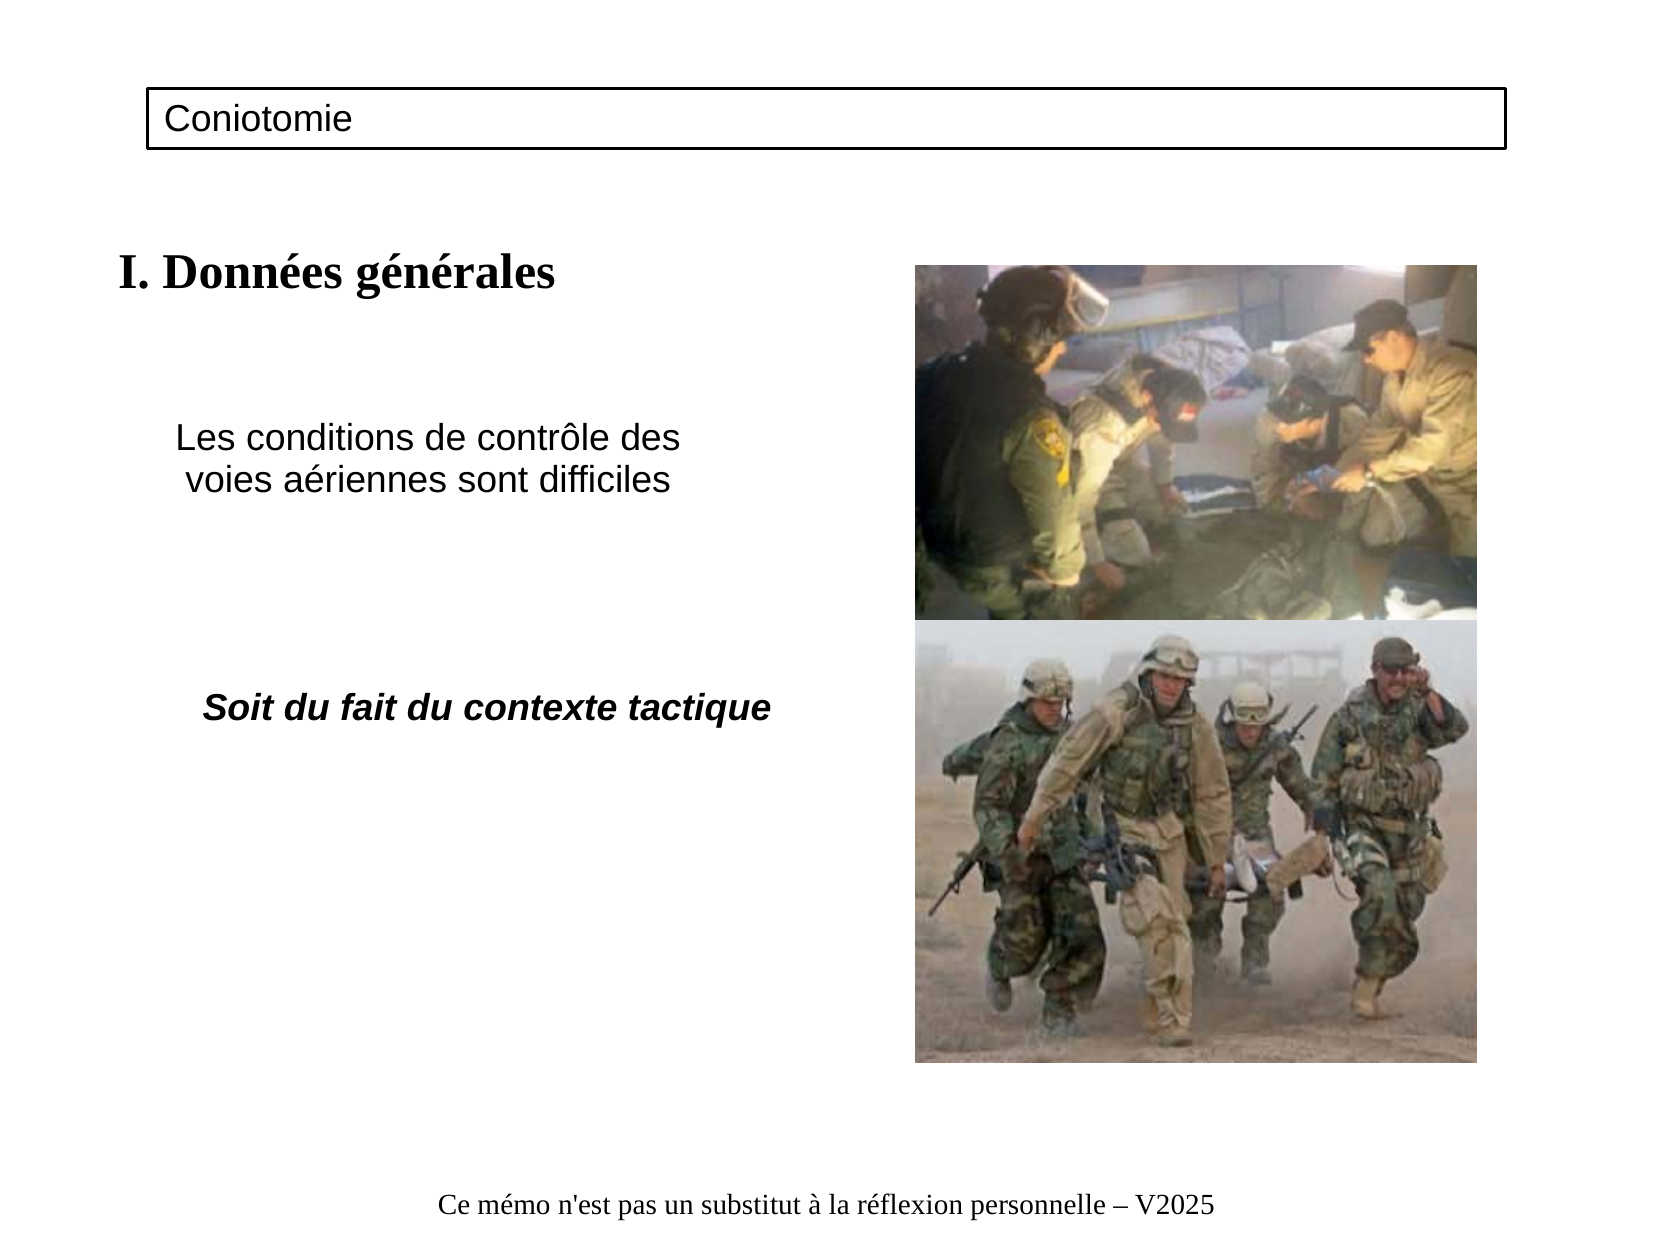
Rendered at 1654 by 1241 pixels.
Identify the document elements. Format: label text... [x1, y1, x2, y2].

picture [915, 265, 1477, 1063]
text_box Ce mémo n'est pas un substitut à la réflexion personnelle – V2025 [0, 1181, 1654, 1239]
text_box I. Données générales [103, 236, 1518, 308]
text_box Coniotomie [147, 88, 1506, 149]
text_box Soit du fait du contexte tactique [147, 679, 827, 737]
text_box Les conditions de contrôle des voies aériennes sont difficiles [118, 408, 739, 508]
